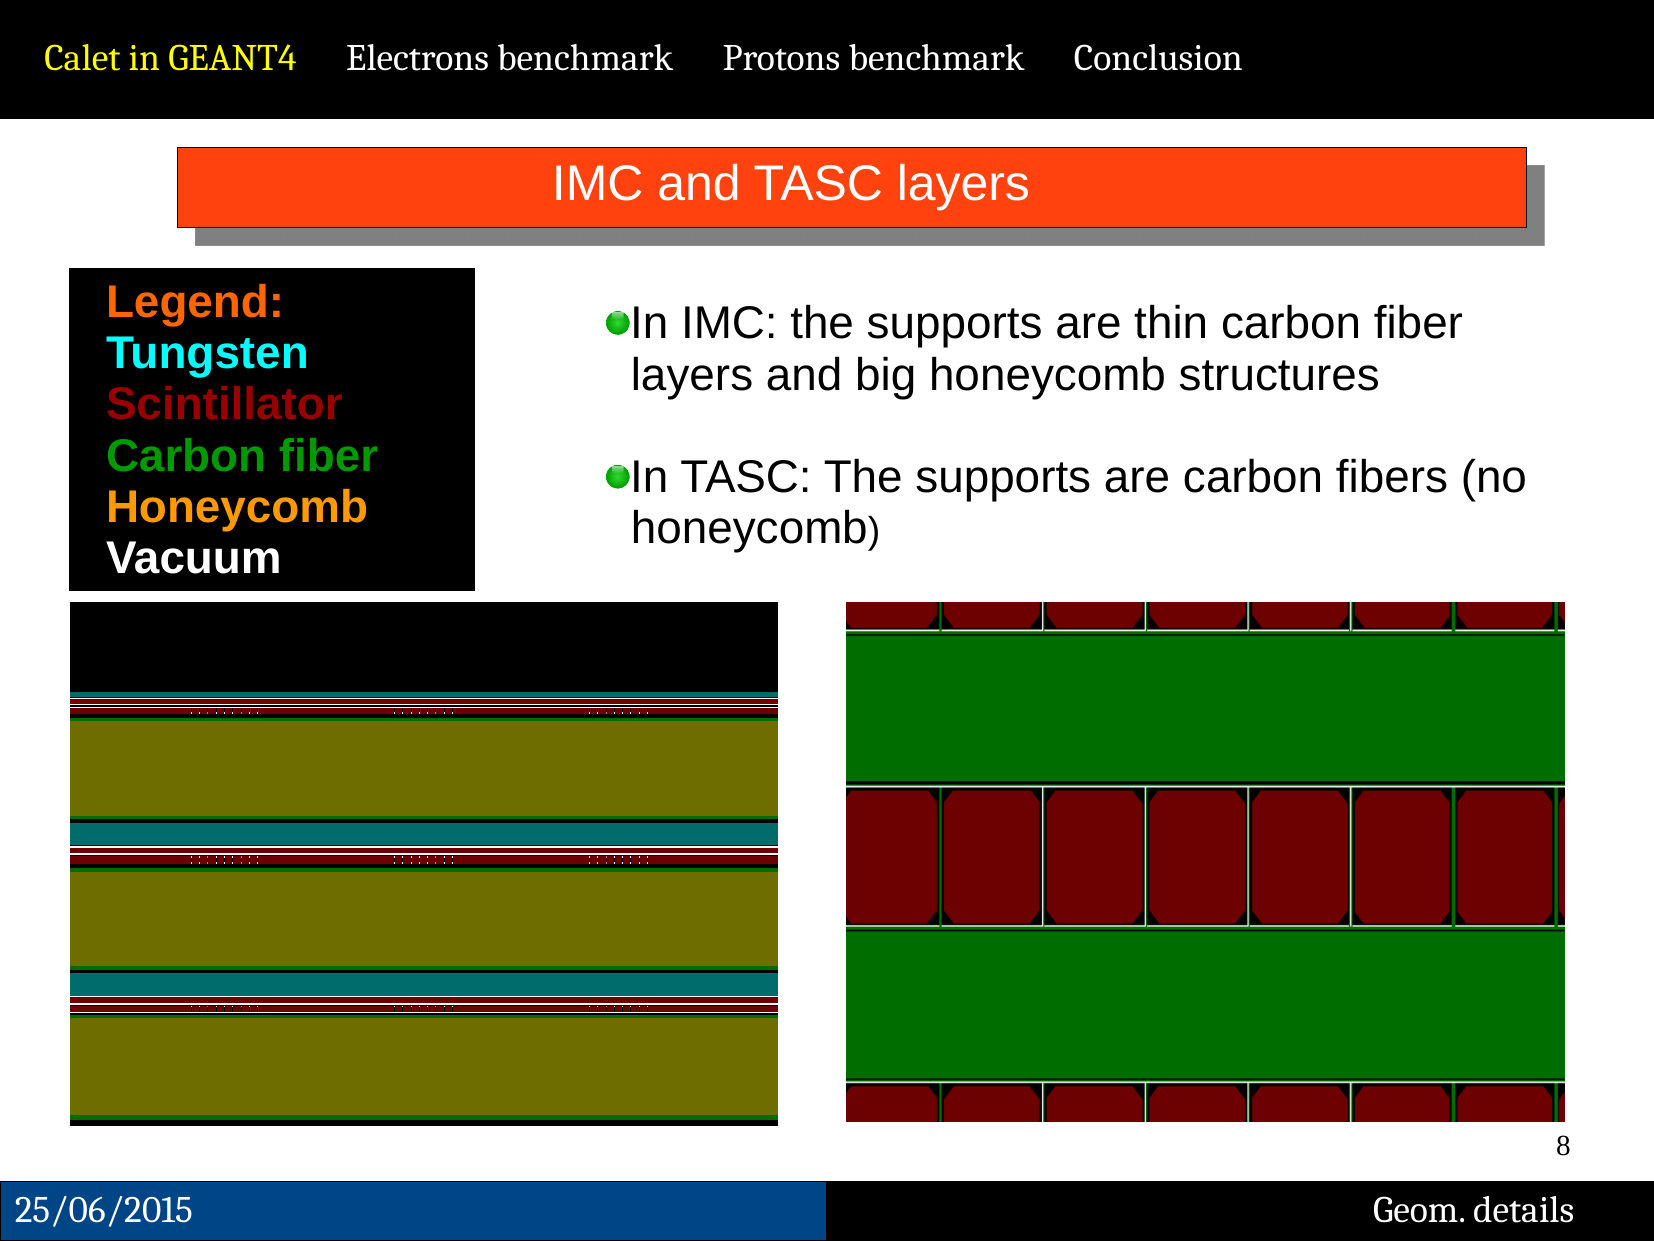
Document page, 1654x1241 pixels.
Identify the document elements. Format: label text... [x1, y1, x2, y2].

text_box In IMC: the supports are thin carbon fiber layers and big honeycomb structures In TASC: The supports are carbon fibers (no honeycomb) [590, 289, 1589, 562]
text_box 25/06/2015 [0, 1181, 246, 1240]
picture [70, 602, 778, 1126]
text_box [0, 1181, 1358, 1241]
text_box Legend: Tungsten Scintillator Carbon fiber Honeycomb Vacuum [91, 268, 467, 591]
picture [846, 602, 1565, 1123]
text_box Geom. details [1358, 1181, 1649, 1241]
text_box [69, 268, 91, 591]
text_box Calet in GEANT4 Electrons benchmark Protons benchmark Conclusion [29, 29, 1625, 89]
text_box [1649, 1181, 1654, 1241]
text_box [0, 0, 1654, 119]
text_box [467, 268, 475, 591]
title IMC and TASC layers [0, 124, 1583, 243]
